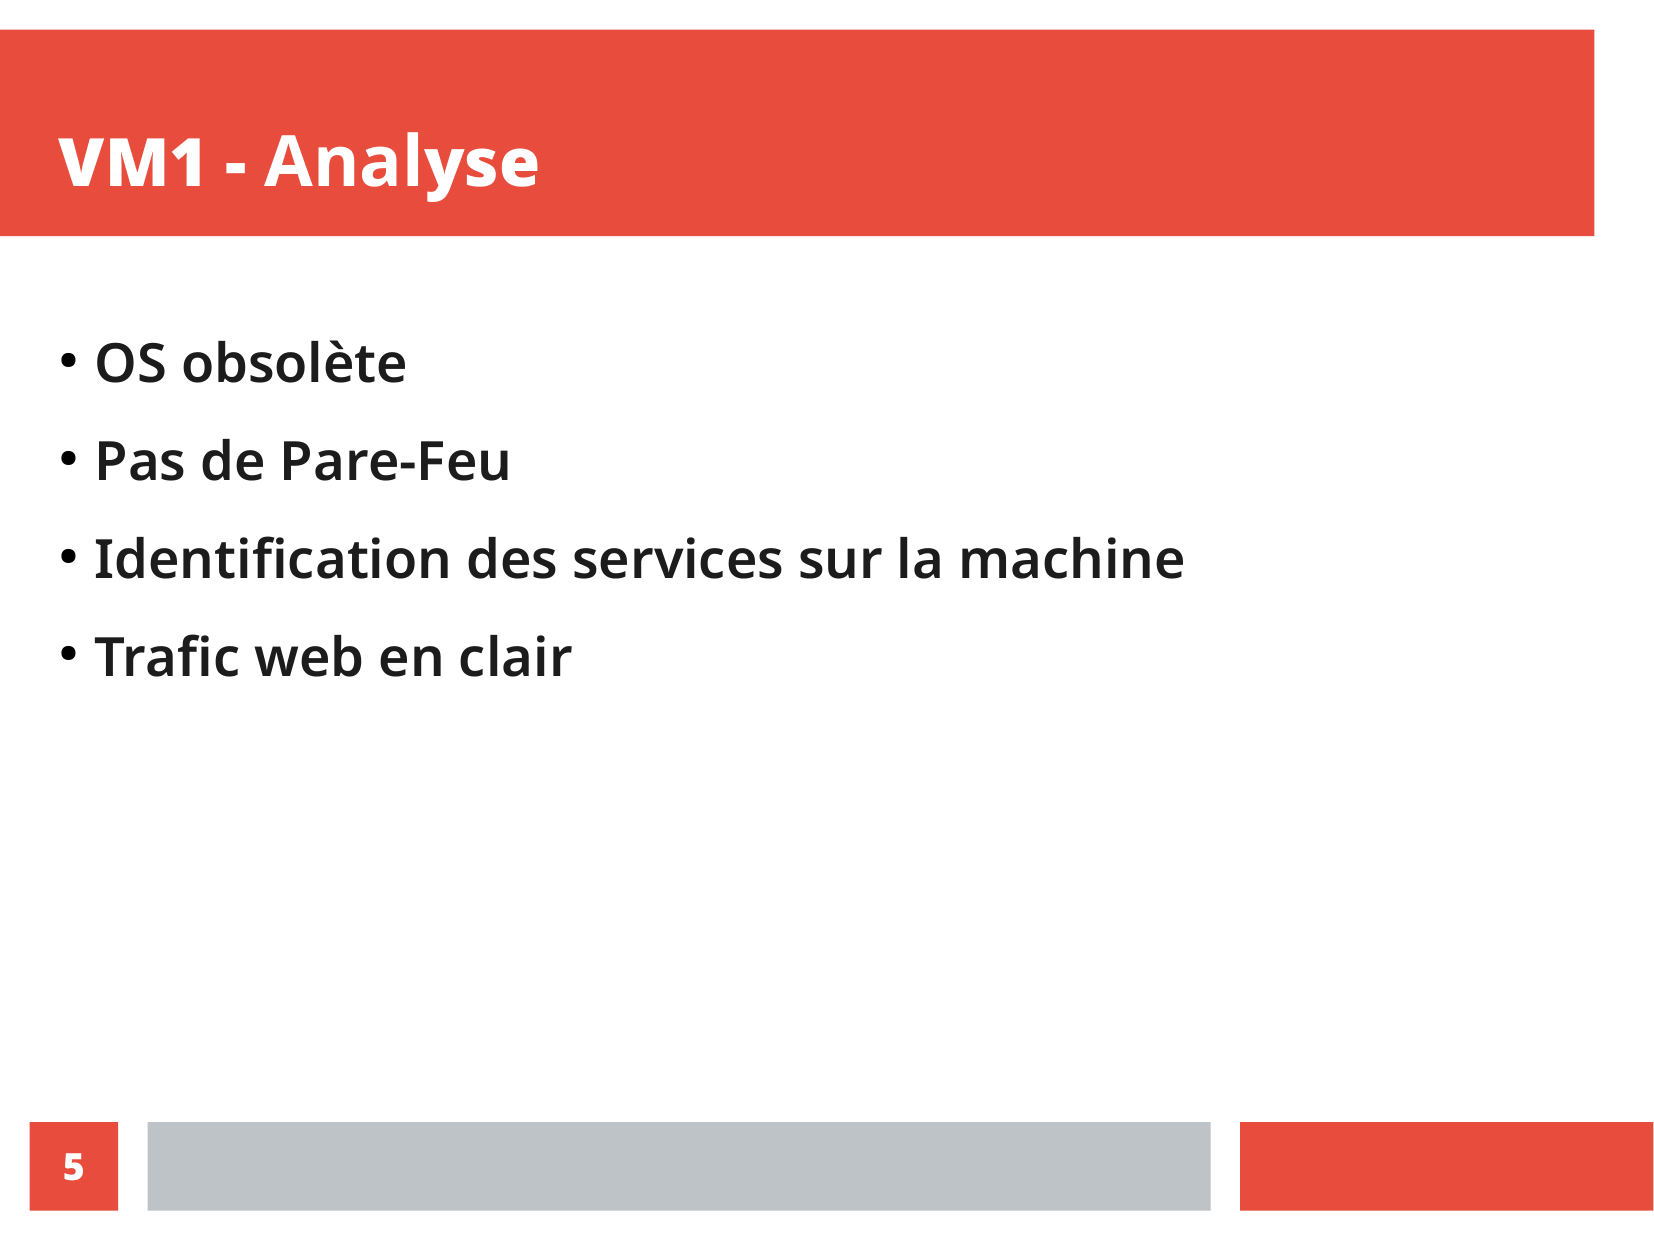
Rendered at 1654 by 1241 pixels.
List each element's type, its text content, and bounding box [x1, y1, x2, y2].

title VM1 - Analyse [59, 59, 1595, 207]
list OS obsolète Pas de Pare-Feu Identification des services sur la machine Trafic web en clair [59, 324, 1565, 1093]
